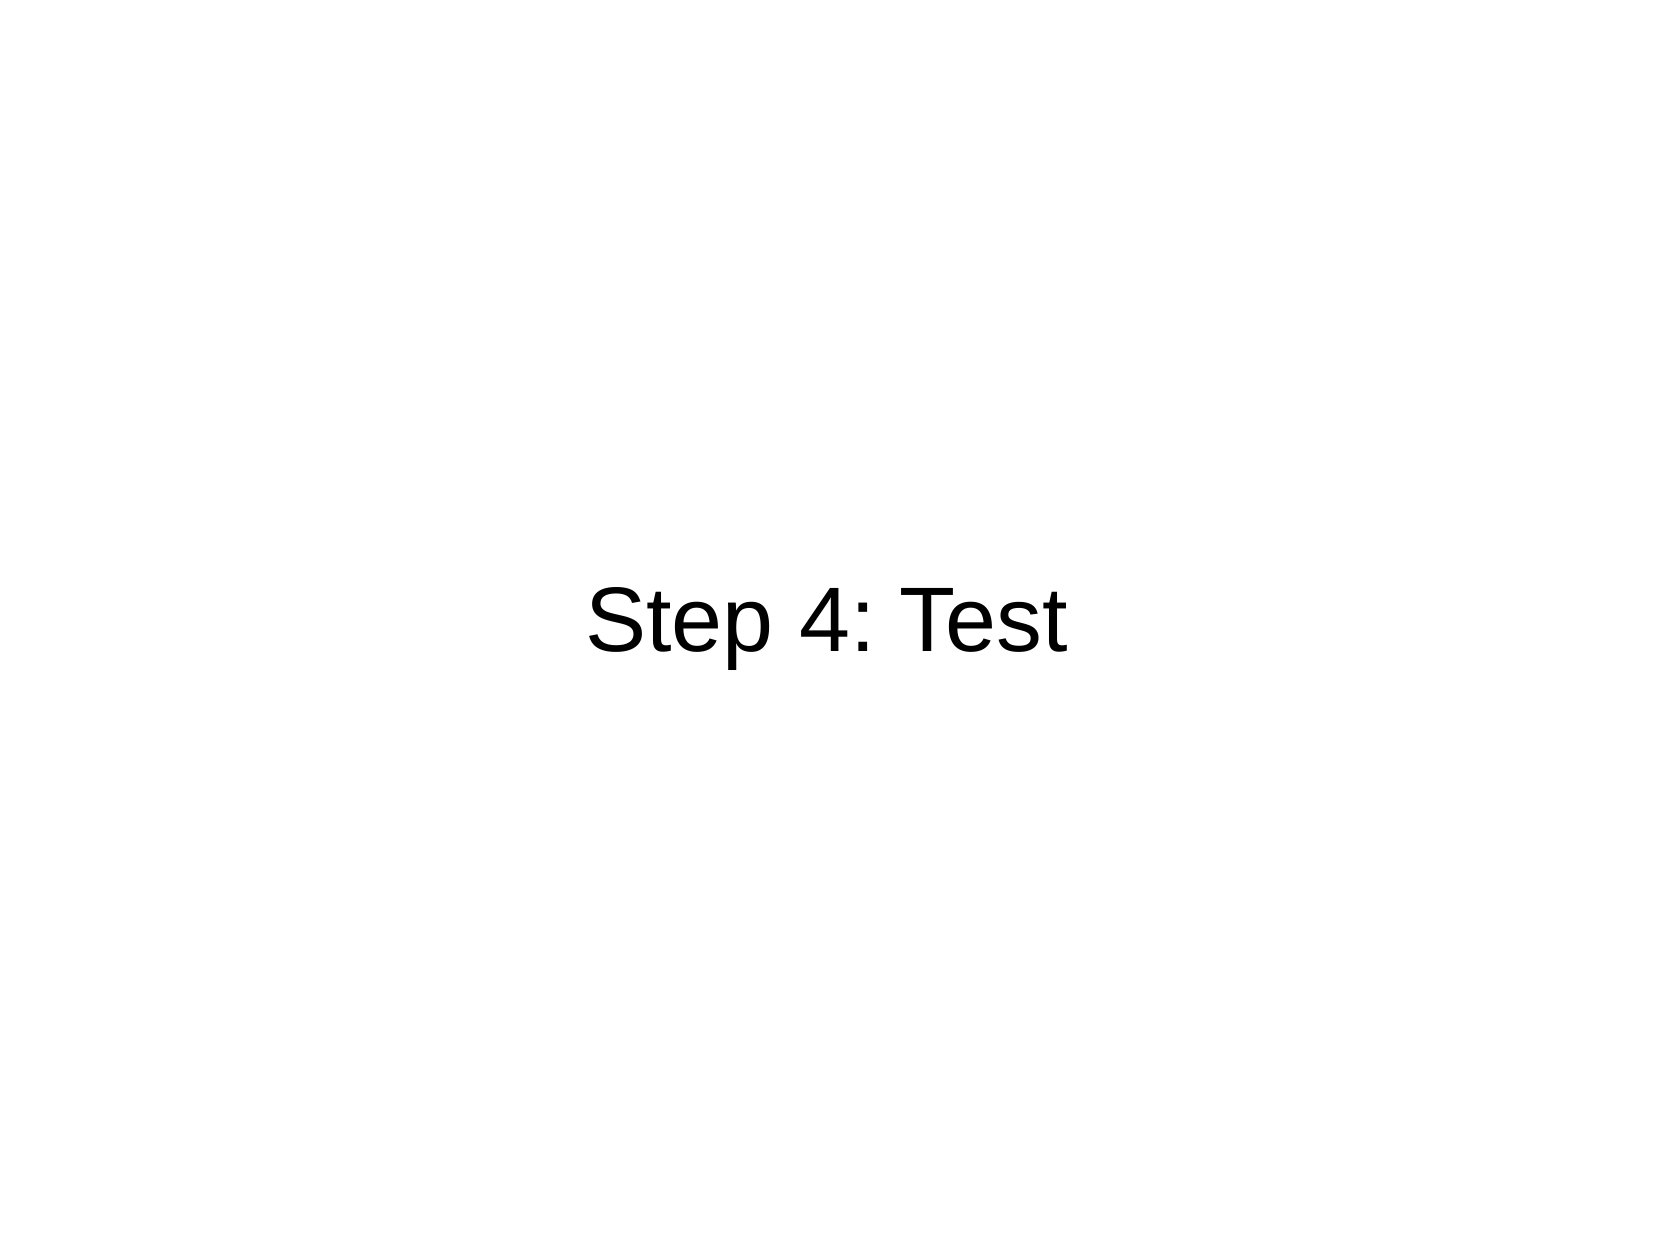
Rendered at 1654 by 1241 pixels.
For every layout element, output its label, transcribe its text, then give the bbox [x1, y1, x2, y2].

title Step 4: Test [82, 523, 1571, 717]
